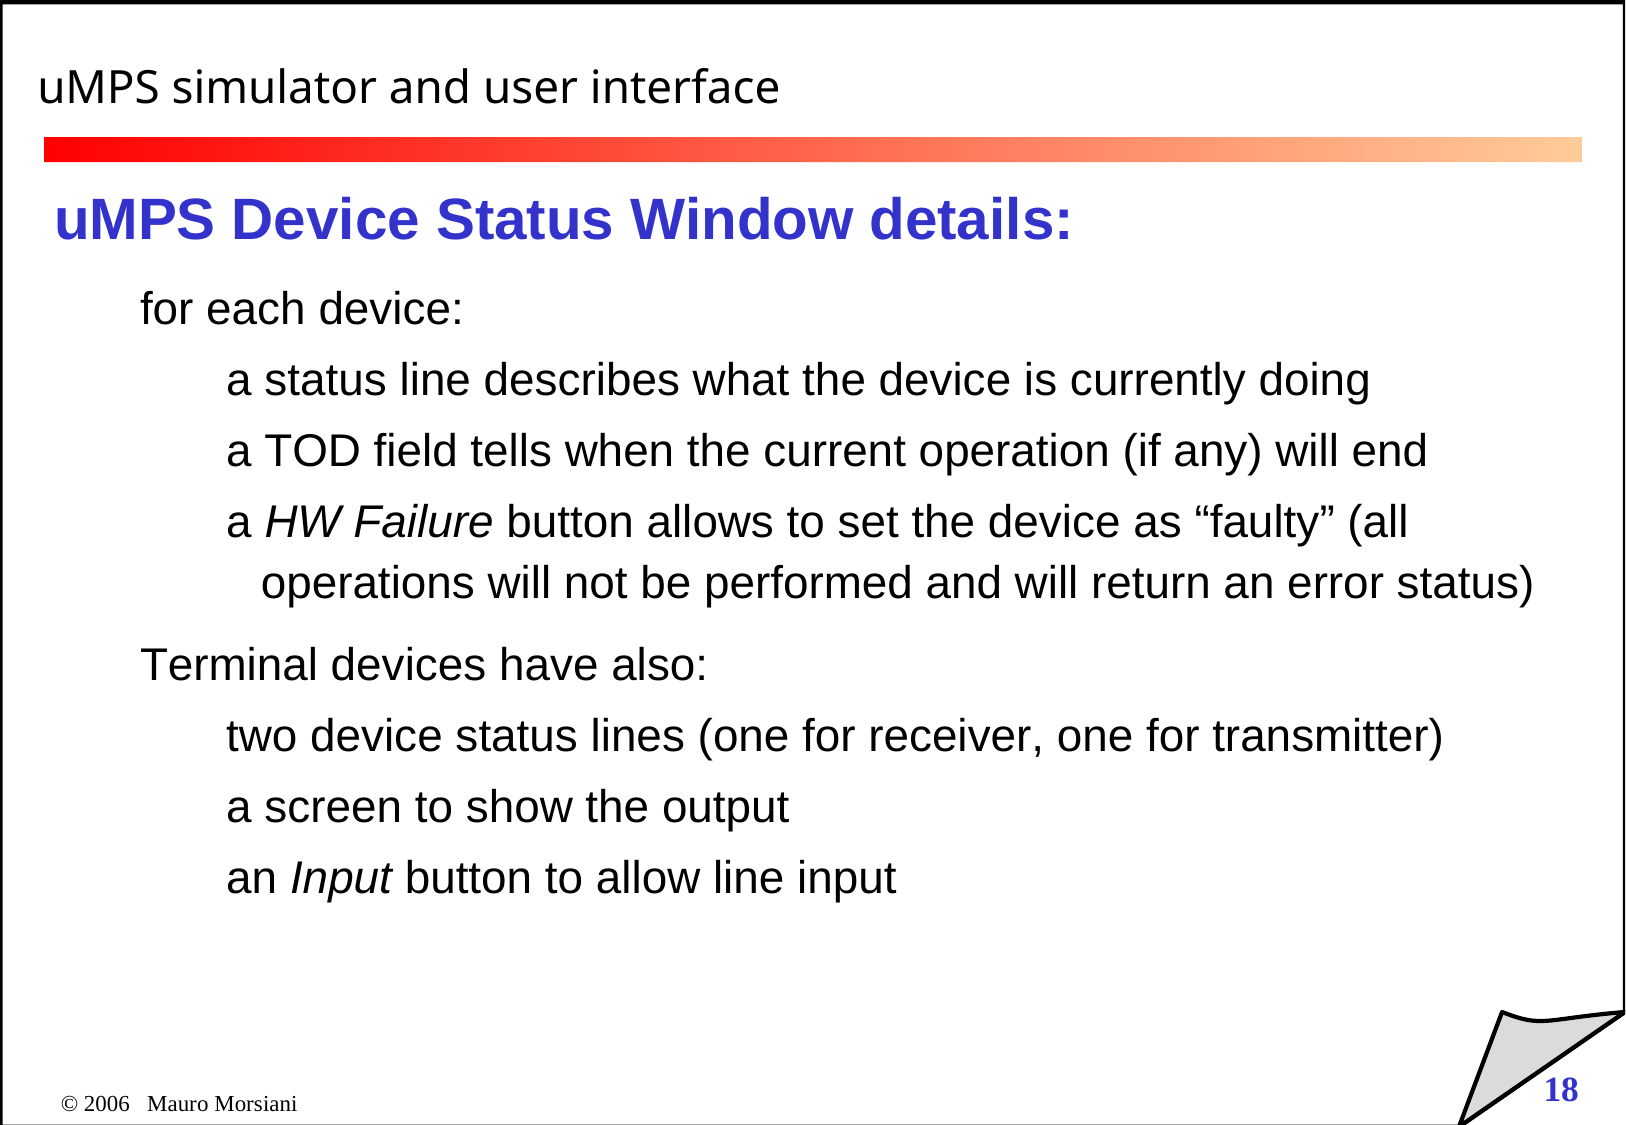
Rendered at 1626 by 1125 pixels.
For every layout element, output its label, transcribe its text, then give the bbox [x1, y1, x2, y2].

title uMPS simulator and user interface [37, 44, 1588, 131]
list uMPS Device Status Window details: for each device: a status line describes what the device is currently doing a TOD field tells when the current operation (if any) will end a HW Failure button allows to set the device as “faulty” (all operations will not be performed and will return an error status) Terminal devices have also: two device status lines (one for receiver, one for transmitter) a screen to show the output an Input button to allow line input [54, 187, 1571, 1124]
